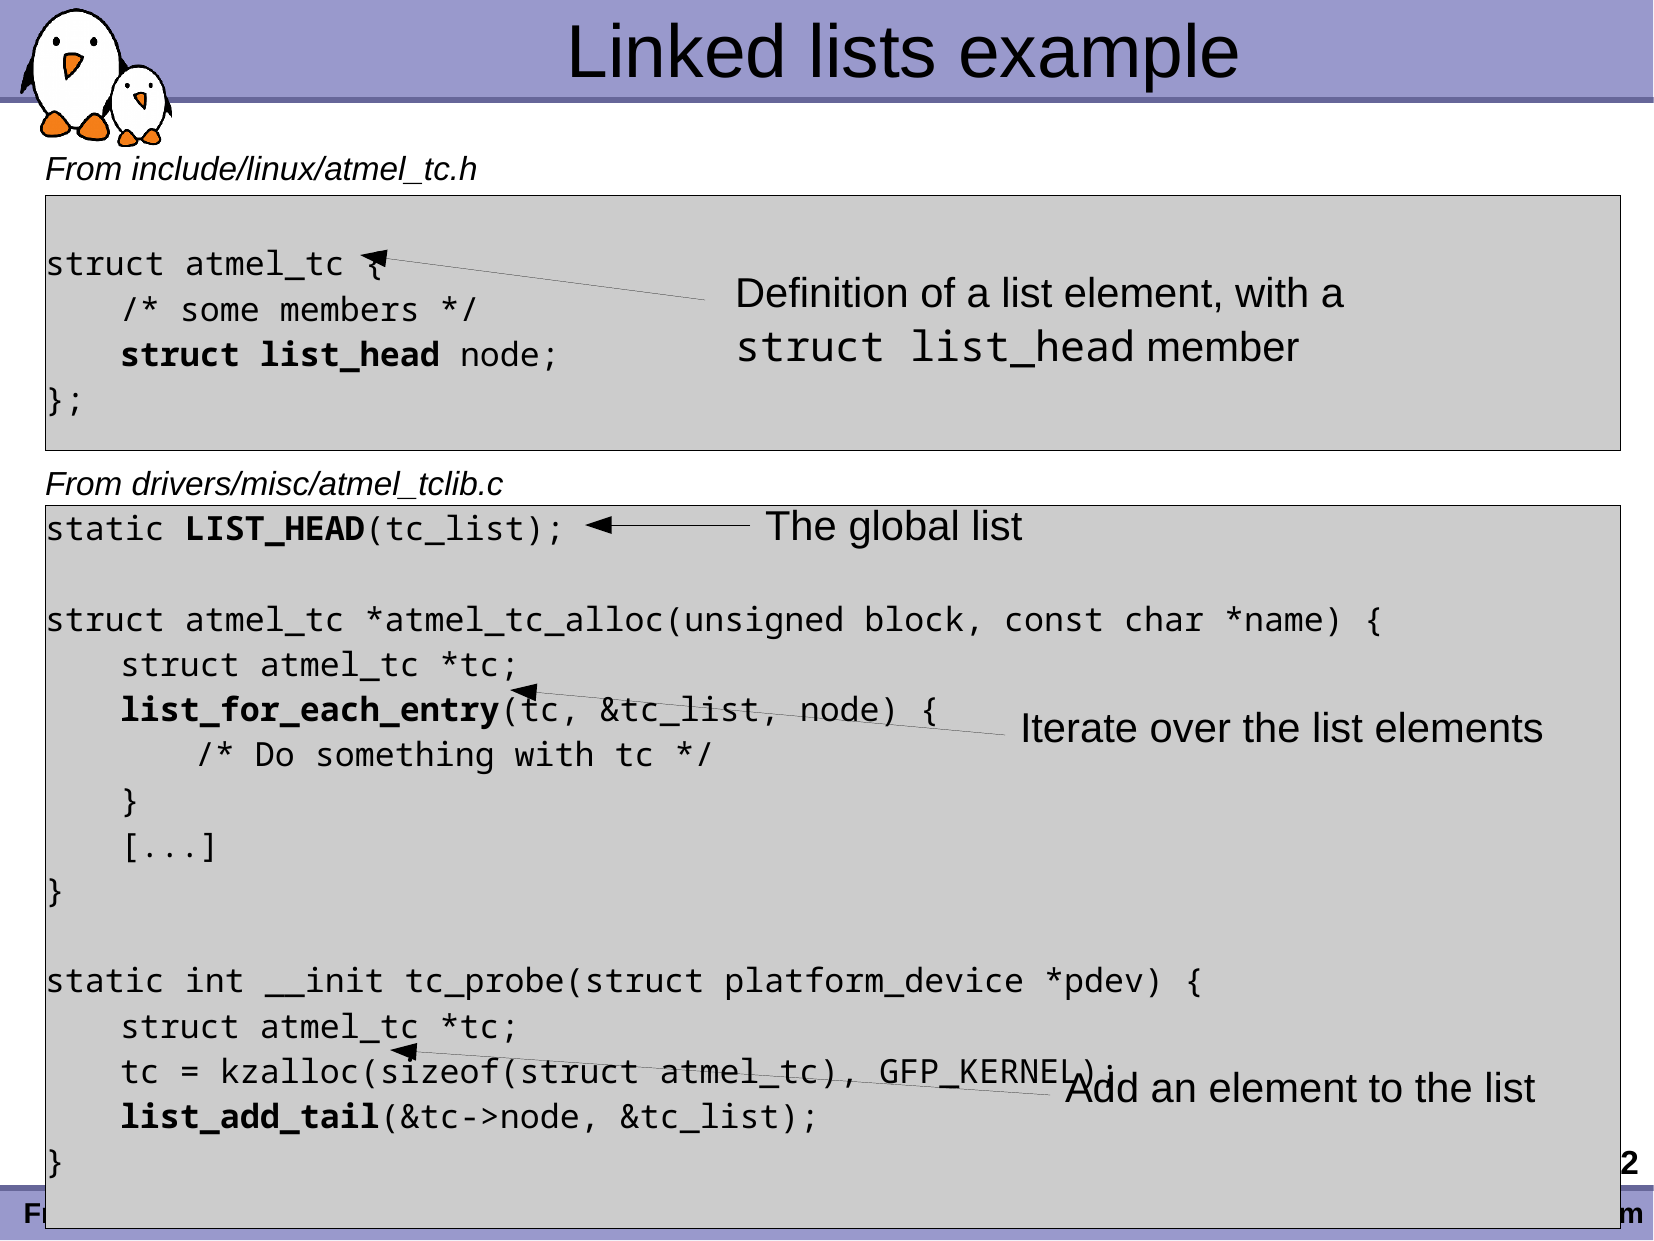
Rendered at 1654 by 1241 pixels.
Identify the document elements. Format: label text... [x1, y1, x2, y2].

text_box Add an element to the list [1065, 1065, 1606, 1118]
picture [20, 8, 172, 147]
text_box static LIST_HEAD(tc_list); struct atmel_tc *atmel_tc_alloc(unsigned block, const char *name) { struct atmel_tc *tc; list_for_each_entry(tc, &tc_list, node) { /* Do something with tc */ } [...] } static int __init tc_probe(struct platform_device *pdev) { struct atmel_tc *tc; tc = kzalloc(sizeof(struct atmel_tc), GFP_KERNEL); list_add_tail(&tc->node, &tc_list); } [45, 505, 1621, 1129]
text_box From include/linux/atmel_tc.h [45, 150, 826, 193]
text_box struct atmel_tc { /* some members */ struct list_head node; }; [45, 195, 1621, 451]
text_box From drivers/misc/atmel_tclib.c [45, 465, 826, 508]
title Linked lists example [178, 4, 1631, 98]
text_box Definition of a list element, with a struct list_head member [735, 270, 1366, 375]
text_box Iterate over the list elements [1020, 705, 1561, 758]
text_box The global list [765, 502, 1396, 556]
